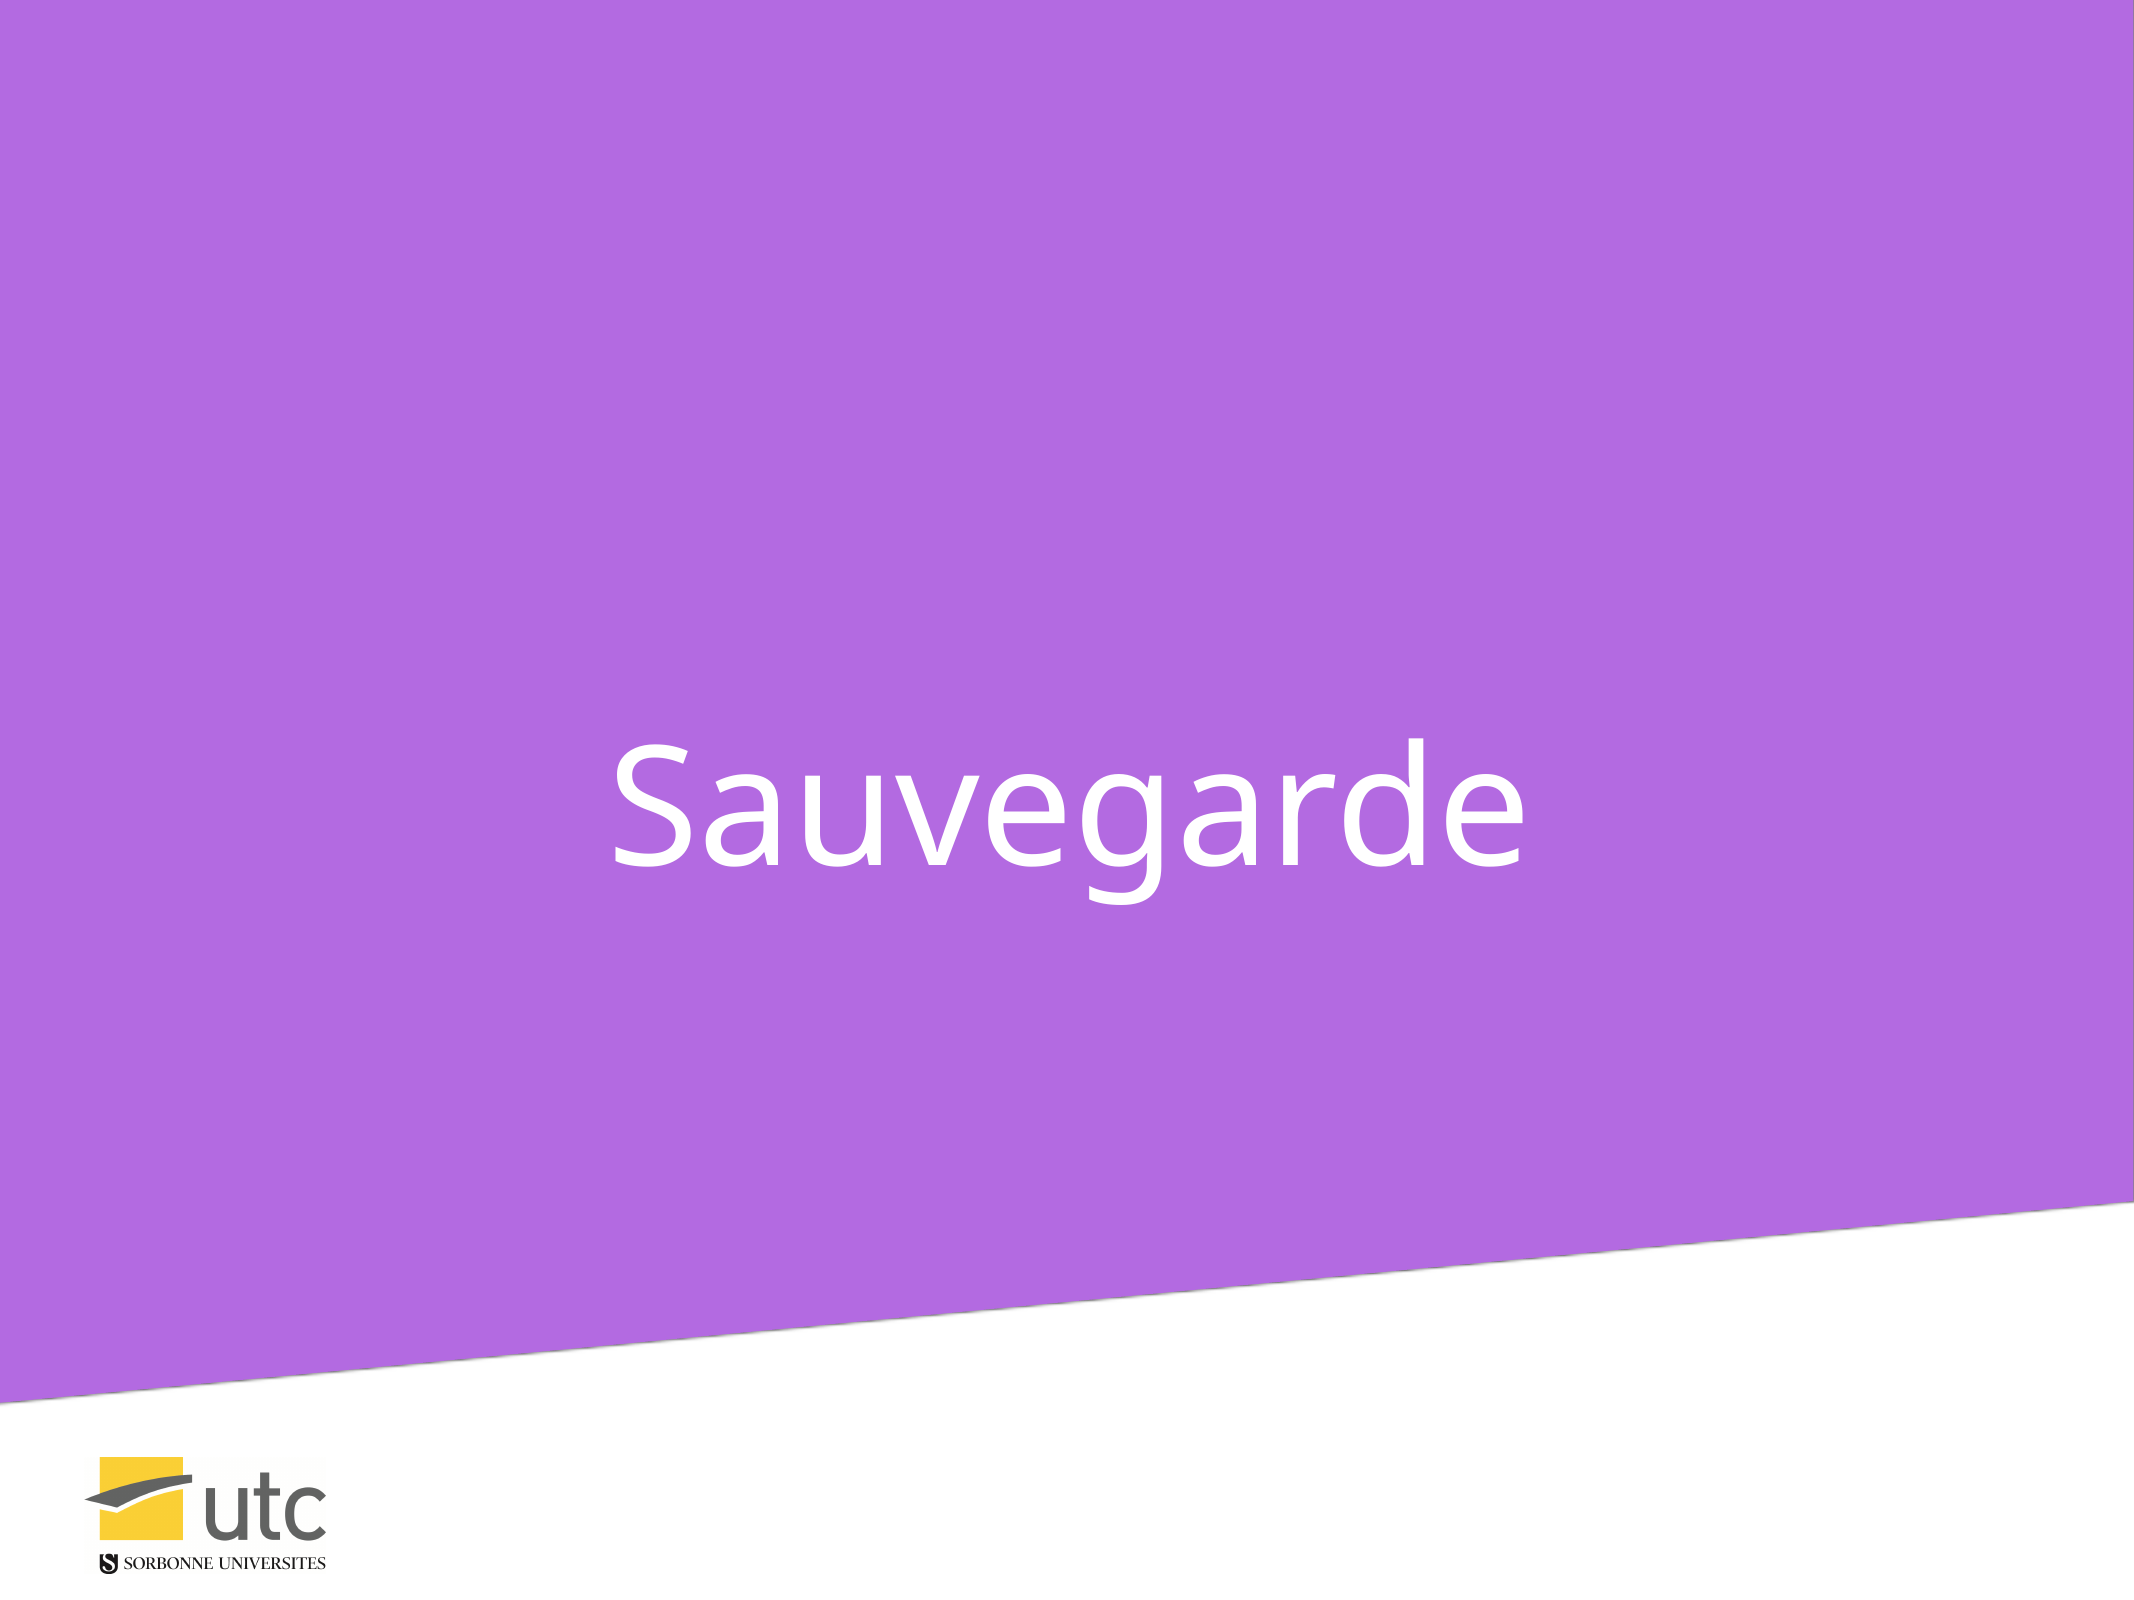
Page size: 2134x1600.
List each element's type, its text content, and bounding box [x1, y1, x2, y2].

picture [84, 1457, 326, 1574]
text_box Sauvegarde [295, 606, 1844, 997]
title [208, 529, 1925, 1071]
